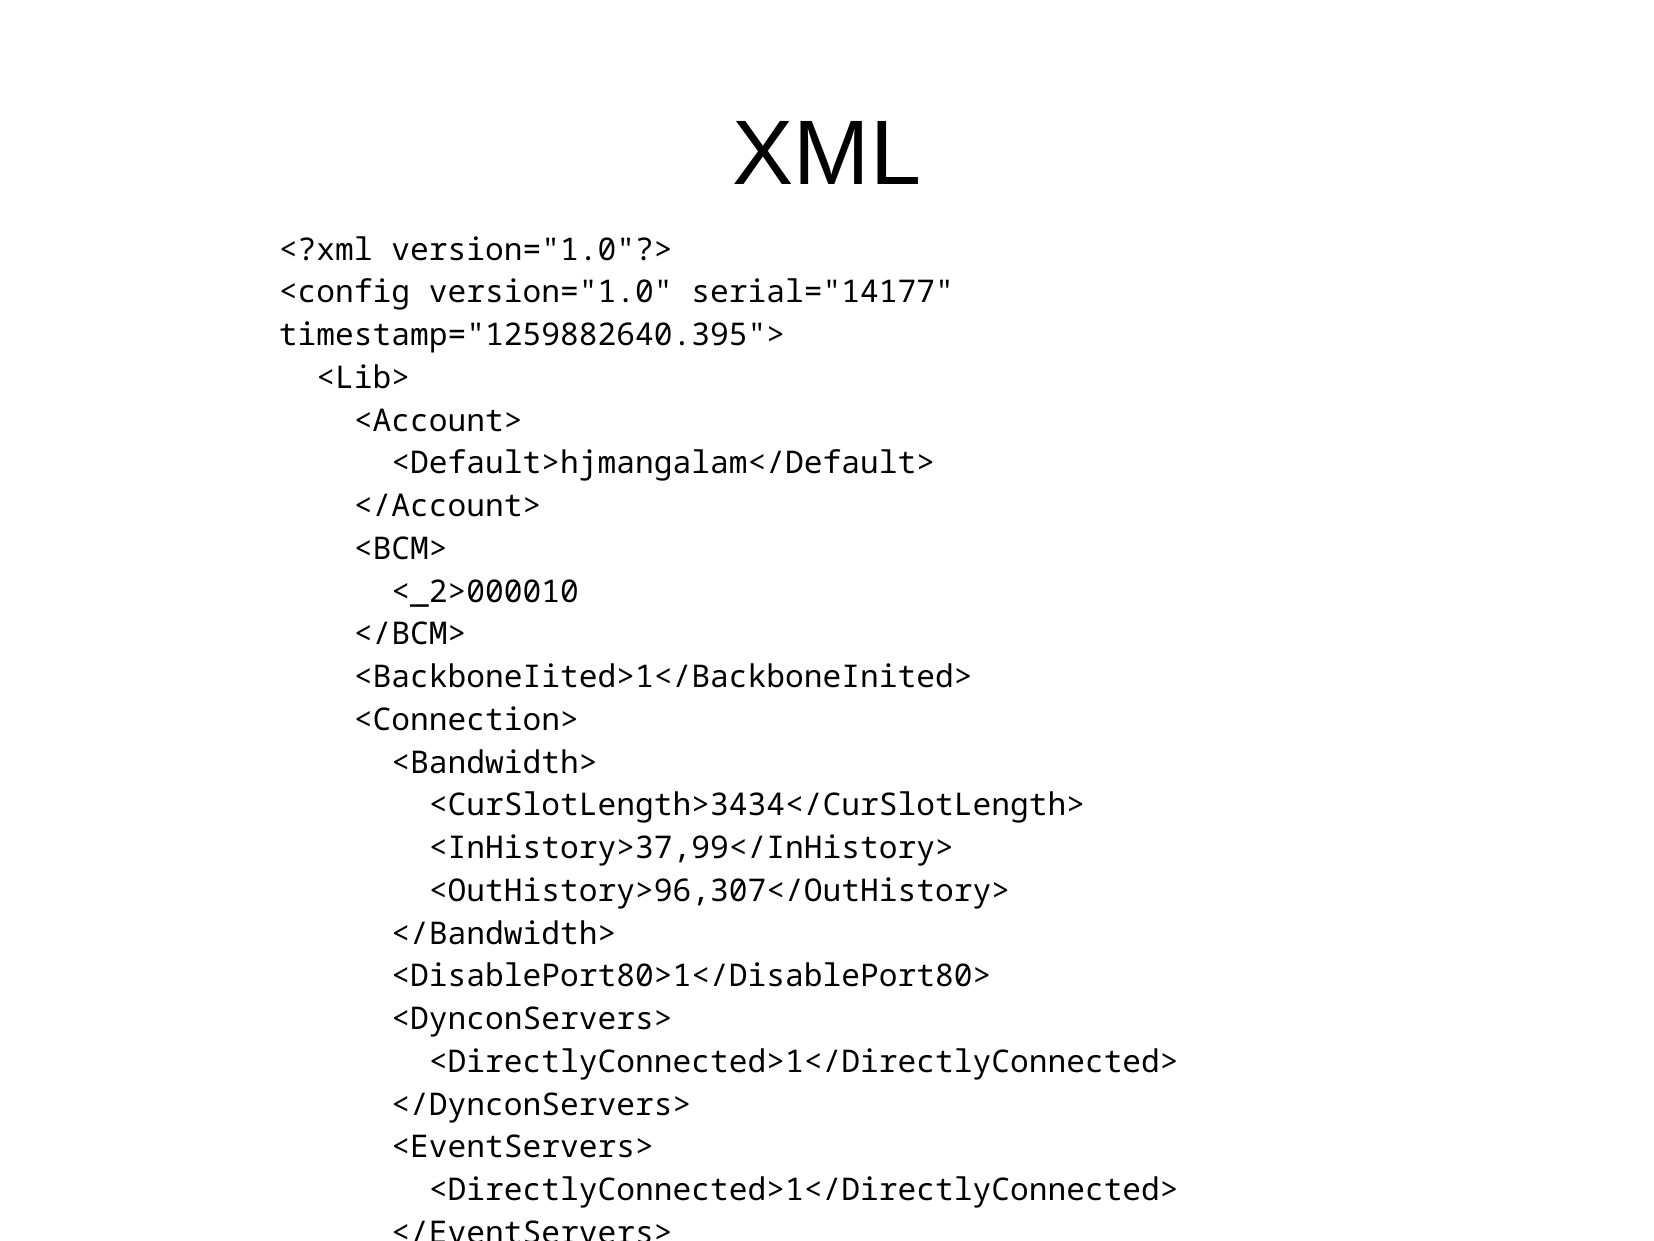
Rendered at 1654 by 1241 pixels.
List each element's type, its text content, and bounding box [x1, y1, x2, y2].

text_box <?xml version="1.0"?> <config version="1.0" serial="14177" timestamp="1259882640.395"> <Lib> <Account> <Default>hjmangalam</Default> </Account> <BCM> <_2>000010 </BCM> <BackboneIited>1</BackboneInited> <Connection> <Bandwidth> <CurSlotLength>3434</CurSlotLength> <InHistory>37,99</InHistory> <OutHistory>96,307</OutHistory> </Bandwidth> <DisablePort80>1</DisablePort80> <DynconServers> <DirectlyConnected>1</DirectlyConnected> </DynconServers> <EventServers> <DirectlyConnected>1</DirectlyConnected> </EventServers> [264, 219, 1327, 1153]
title XML [82, 56, 1571, 250]
